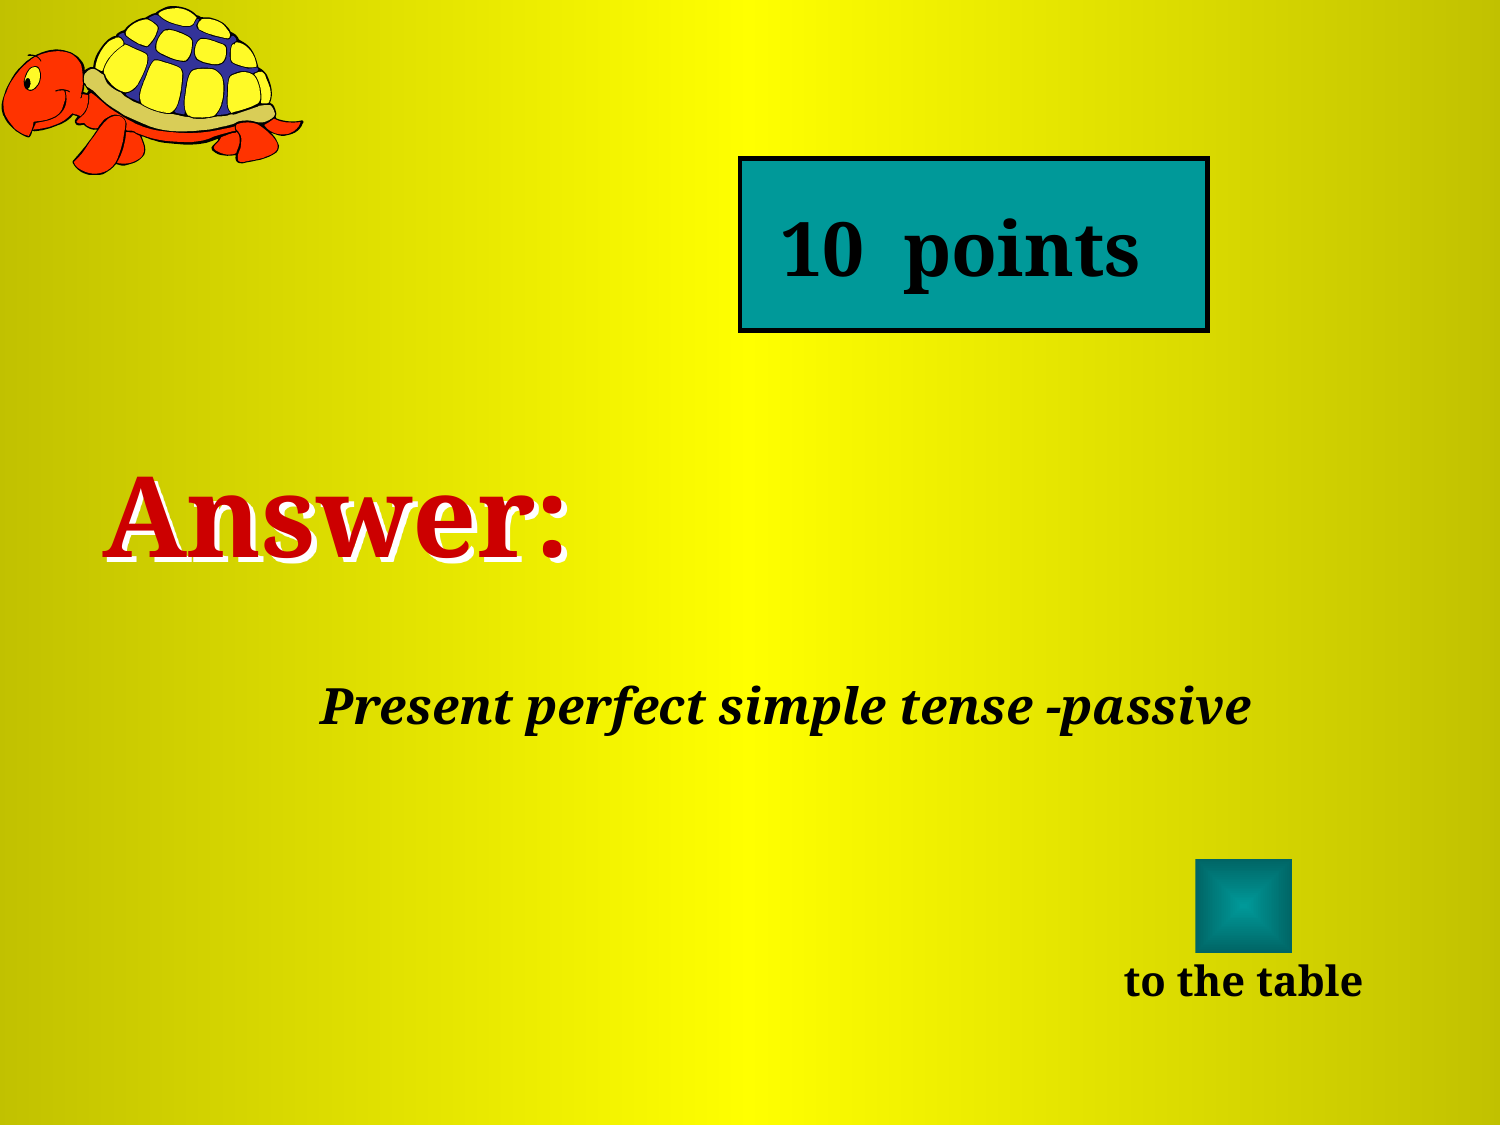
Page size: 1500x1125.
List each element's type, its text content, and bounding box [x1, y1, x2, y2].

text_box 10 points [765, 193, 1179, 299]
text_box [739, 158, 1208, 331]
text_box [1195, 859, 1292, 953]
text_box to the table [1069, 947, 1418, 1012]
text_box Present perfect simple tense -passive [155, 667, 1347, 742]
title Answer: [86, 418, 1362, 607]
